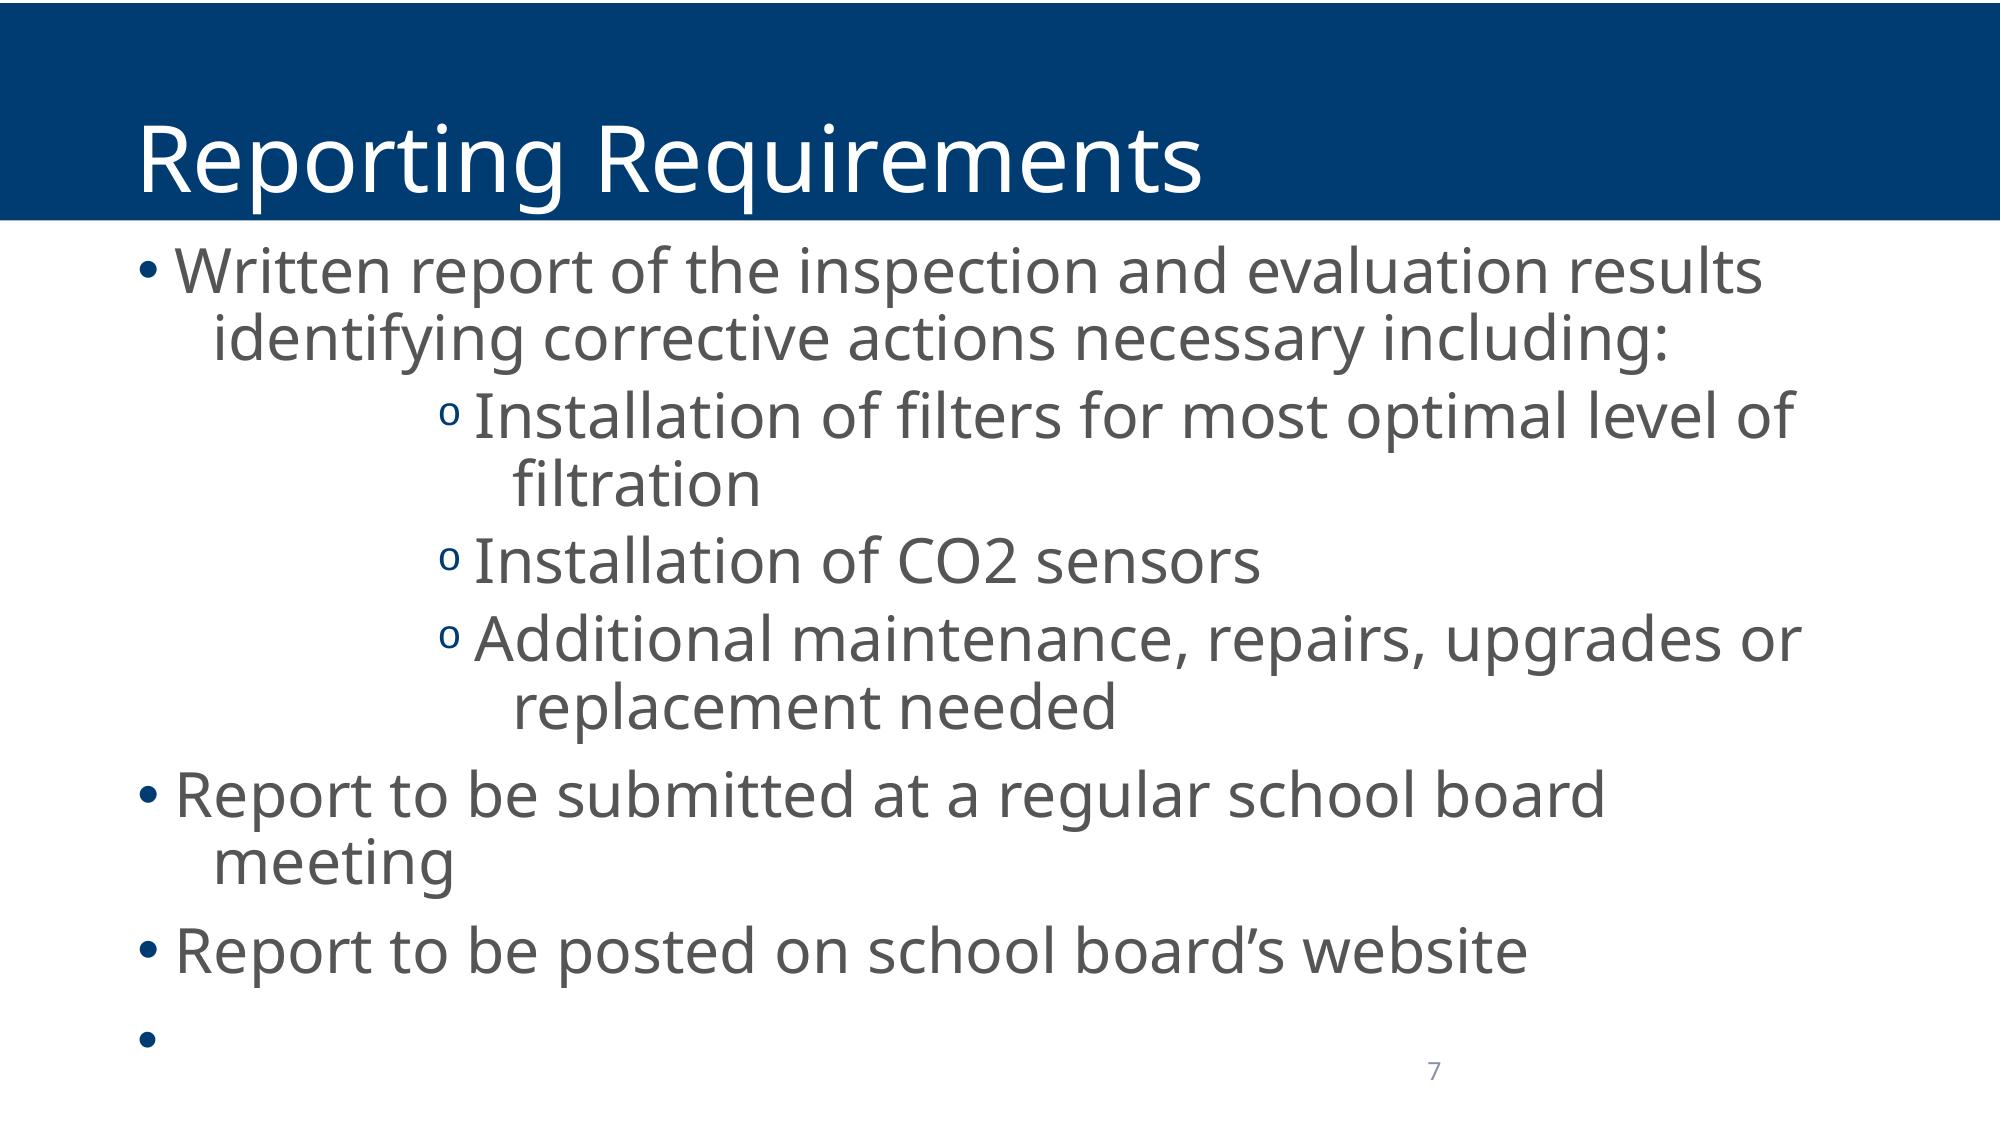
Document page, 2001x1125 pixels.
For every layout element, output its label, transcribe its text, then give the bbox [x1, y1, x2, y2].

slide_number 8 [1412, 1042, 1863, 1103]
list Written report of the inspection and evaluation results identifying corrective actions necessary including: Installation of filters for most optimal level of filtration Installation of CO2 sensors Additional maintenance, repairs, upgrades or replacement needed Report to be submitted at a regular school board meeting Report to be posted on school board’s website [137, 239, 1863, 1014]
title Reporting Requirements [0, 3, 2000, 221]
